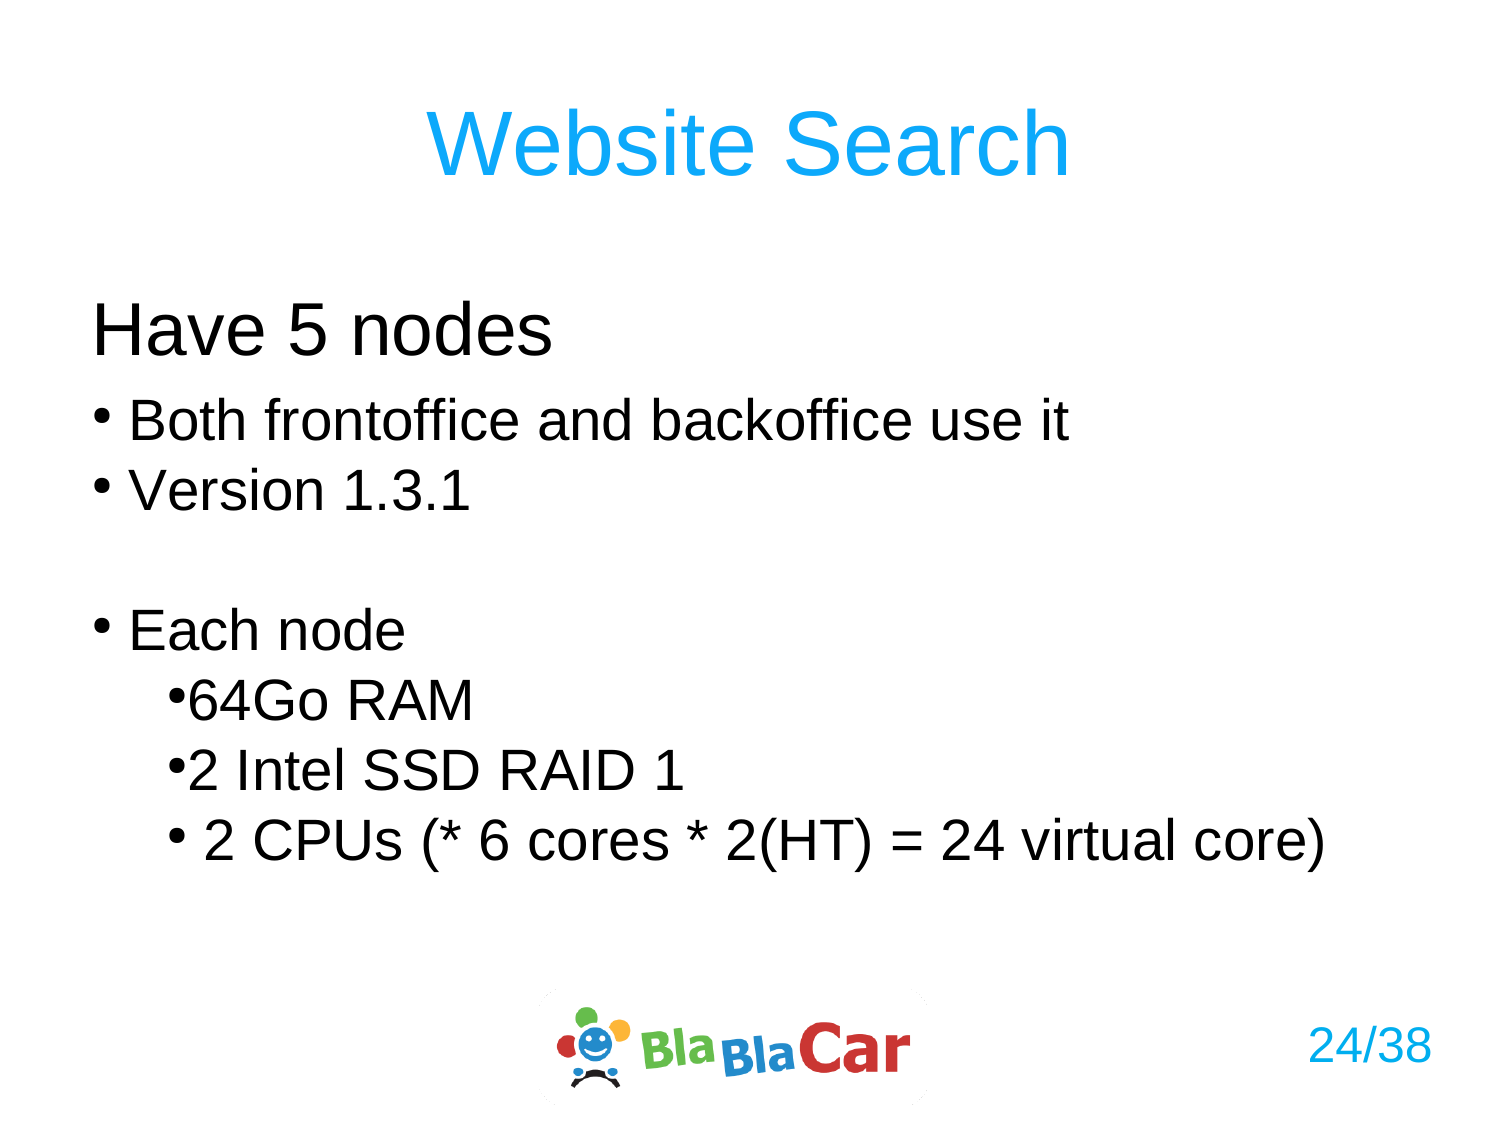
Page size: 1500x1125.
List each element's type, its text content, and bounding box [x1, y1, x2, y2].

text_box Both frontoffice and backoffice use it Version 1.3.1 Each node 64Go RAM 2 Intel SSD RAID 1 2 CPUs (* 6 cores * 2(HT) = 24 virtual core) [76, 374, 1424, 880]
title Website Search [75, 45, 1426, 233]
text_box Have 5 nodes [76, 273, 1424, 374]
